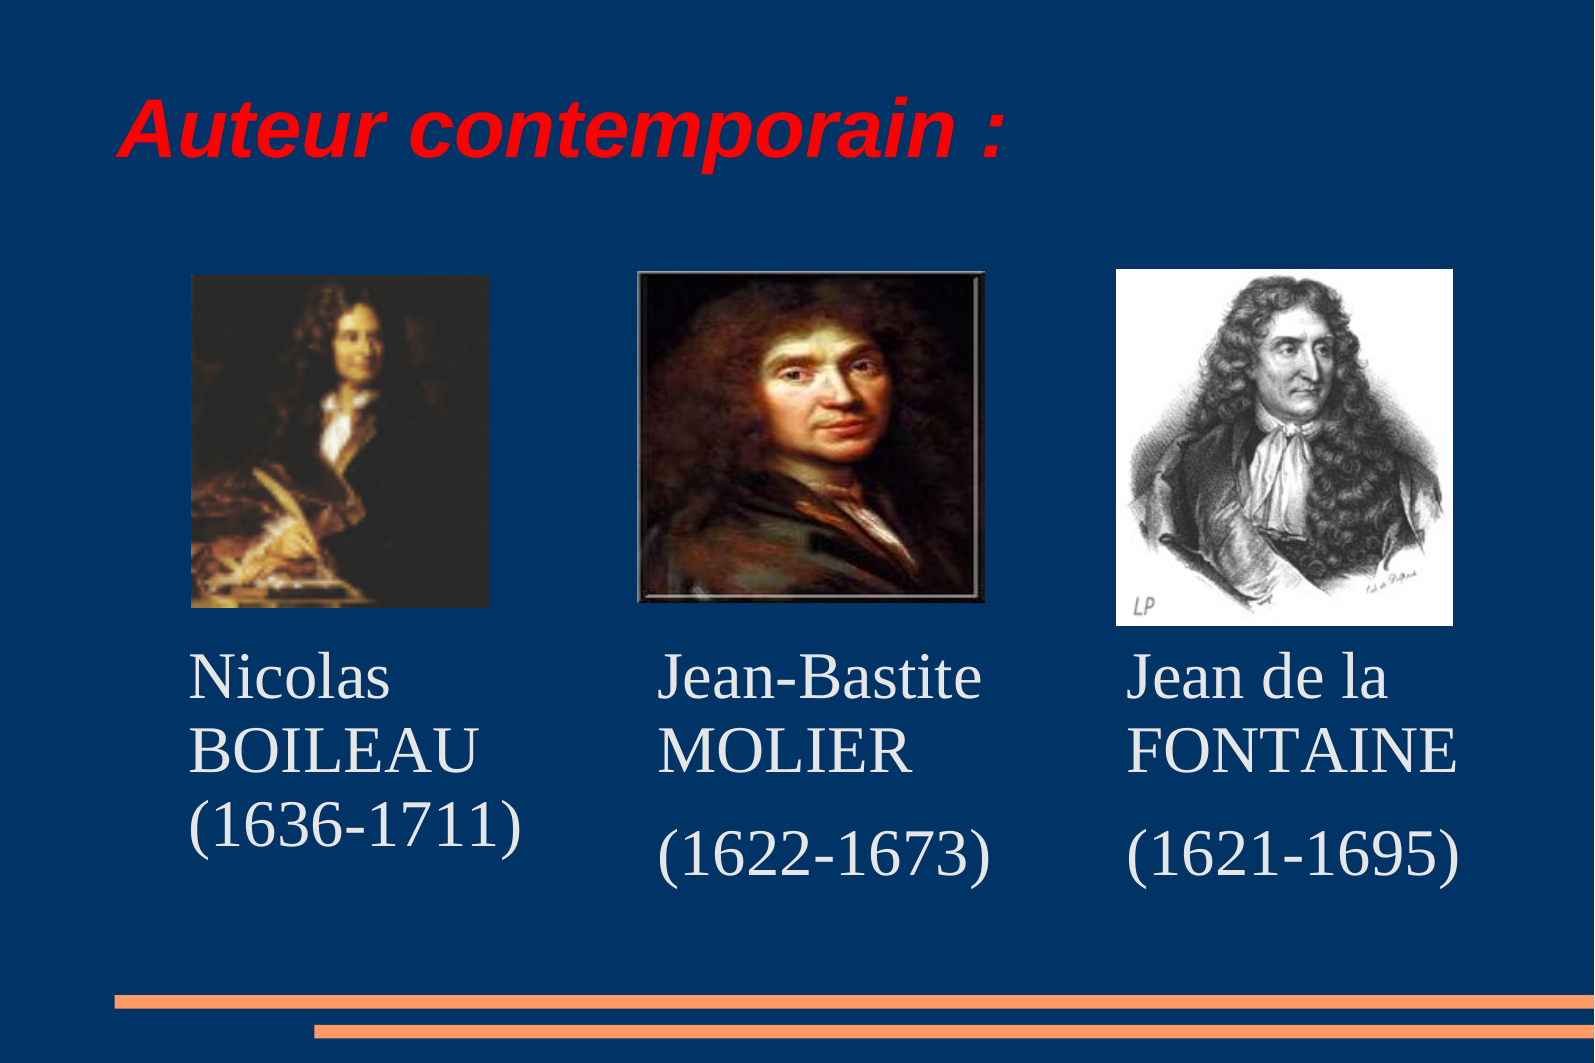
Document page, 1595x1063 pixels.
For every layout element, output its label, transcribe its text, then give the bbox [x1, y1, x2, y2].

picture [1116, 269, 1453, 626]
list Nicolas BOILEAU (1636-1711) [117, 638, 564, 970]
picture [191, 275, 490, 608]
list Jean-Bastite MOLIER (1622-1673) [586, 638, 1034, 970]
picture [637, 271, 985, 603]
title Auteur contemporain : [117, 39, 1479, 218]
list Jean de la FONTAINE (1621-1695) [1055, 638, 1503, 970]
